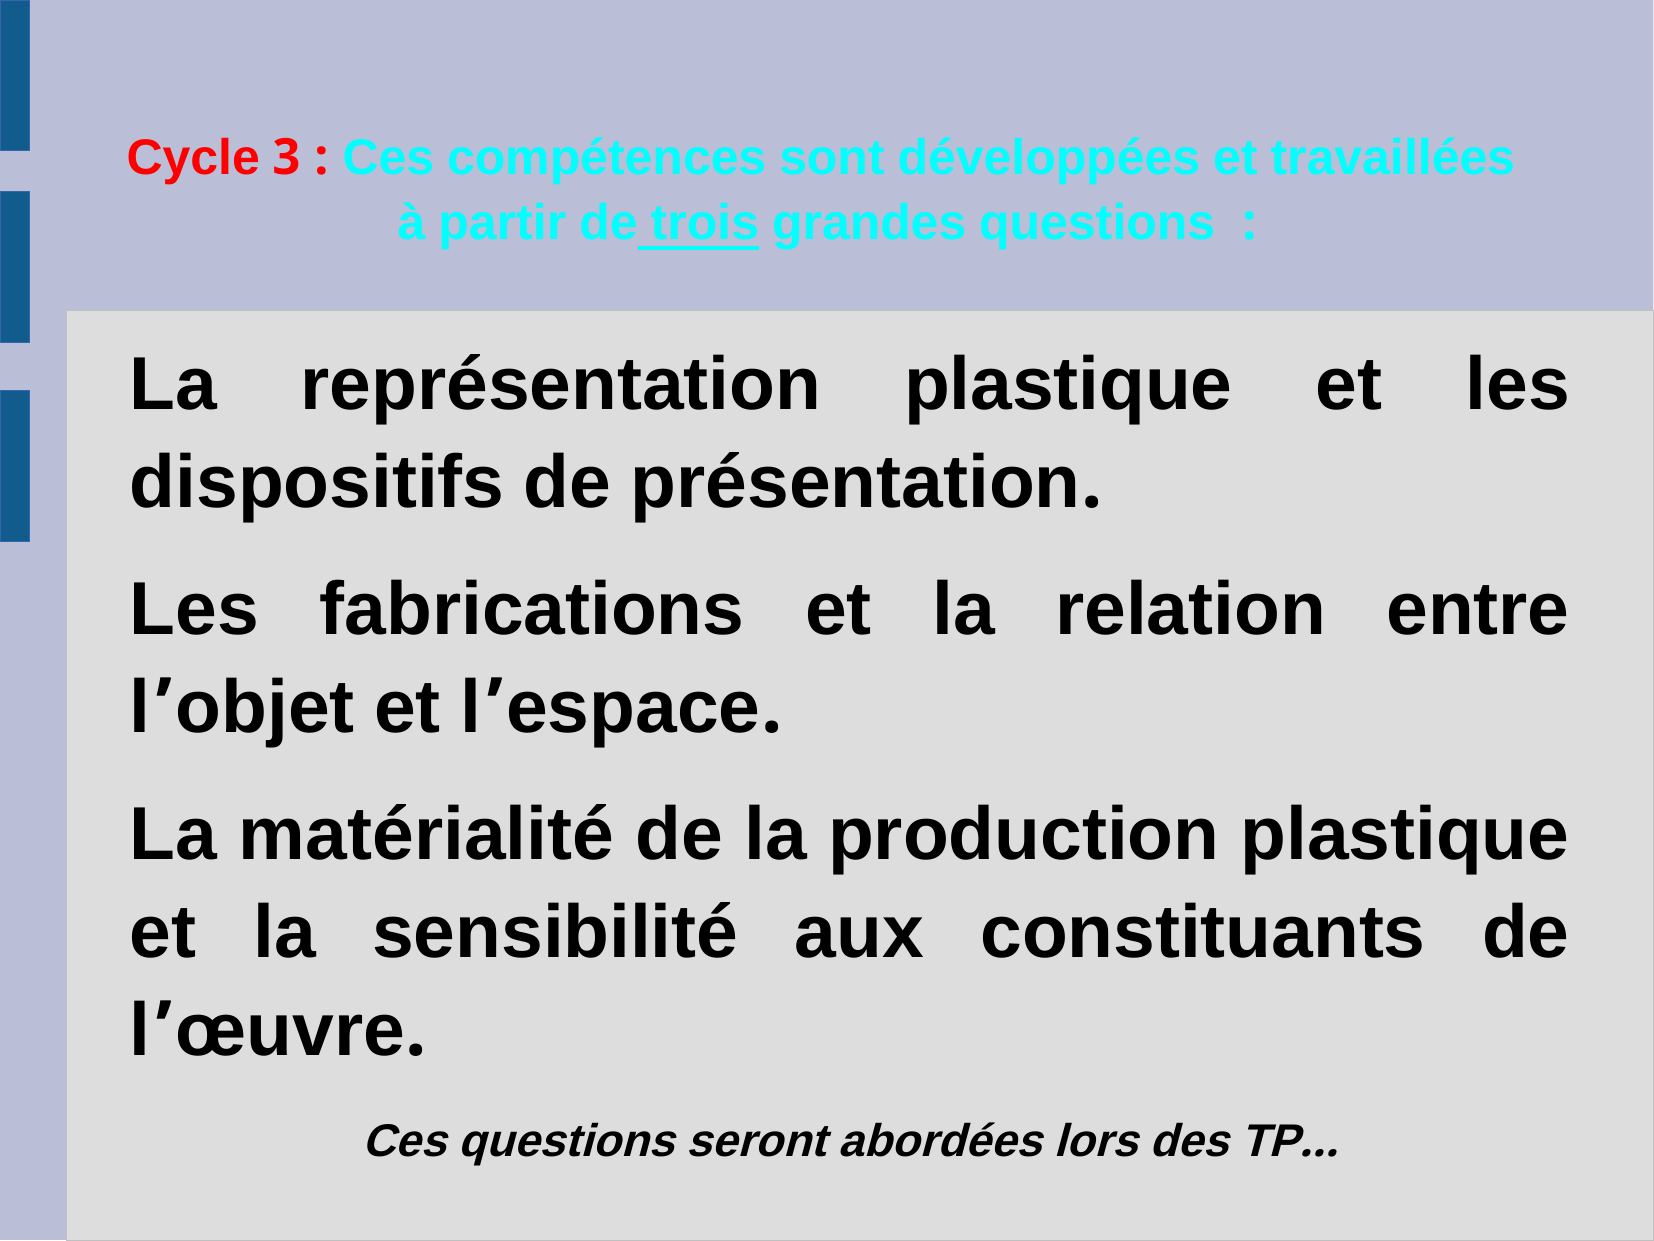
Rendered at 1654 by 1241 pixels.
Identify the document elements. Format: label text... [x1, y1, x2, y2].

list La représentation plastique et les dispositifs de présentation. Les fabrications et la relation entre l’objet et l’espace. La matérialité de la production plastique et la sensibilité aux constituants de l’œuvre. Ces questions seront abordées lors des TP... [129, 342, 1571, 1234]
title Cycle 3 : Ces compétences sont développées et travaillées à partir de trois grandes questions : [121, 91, 1534, 299]
